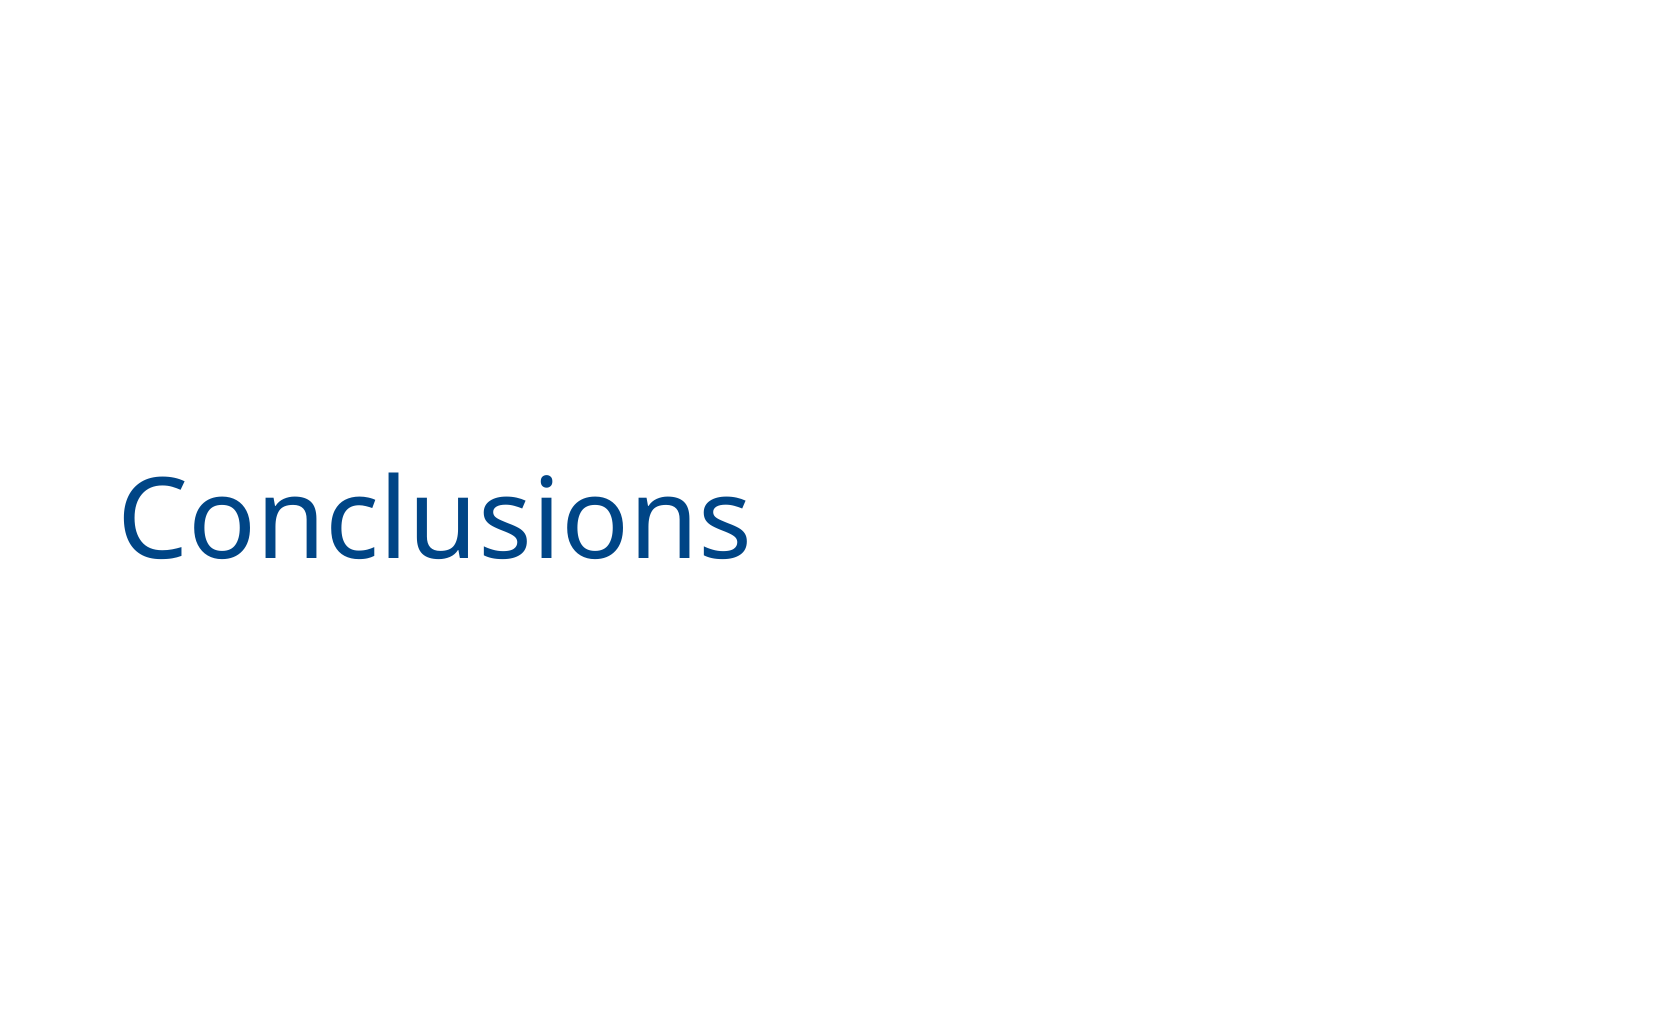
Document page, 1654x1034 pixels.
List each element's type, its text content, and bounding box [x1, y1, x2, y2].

title Conclusions [117, 279, 1633, 886]
